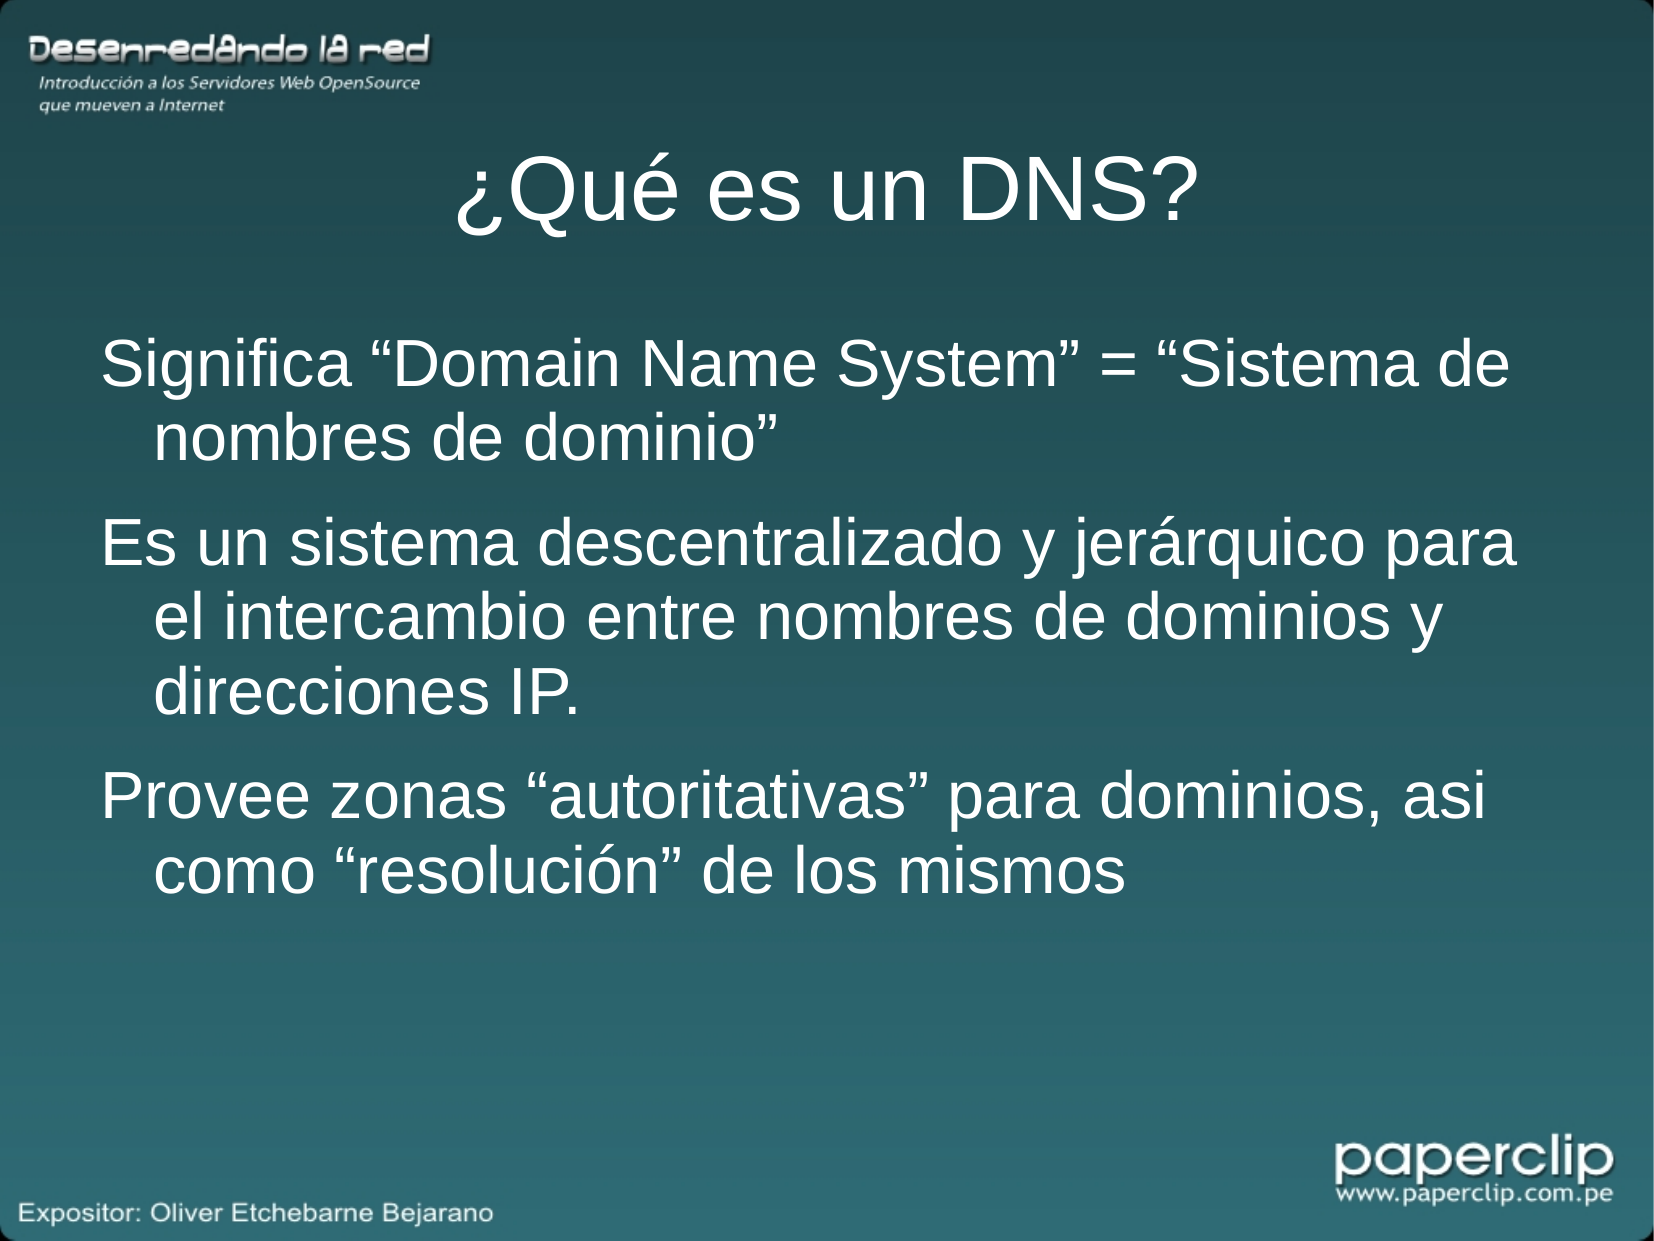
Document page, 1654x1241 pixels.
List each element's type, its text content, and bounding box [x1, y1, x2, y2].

list Significa “Domain Name System” = “Sistema de nombres de dominio” Es un sistema descentralizado y jerárquico para el intercambio entre nombres de dominios y direcciones IP. Provee zonas “autoritativas” para dominios, asi como “resolución” de los mismos [82, 325, 1571, 1130]
picture [0, 0, 1654, 1241]
title ¿Qué es un DNS? [82, 92, 1571, 285]
